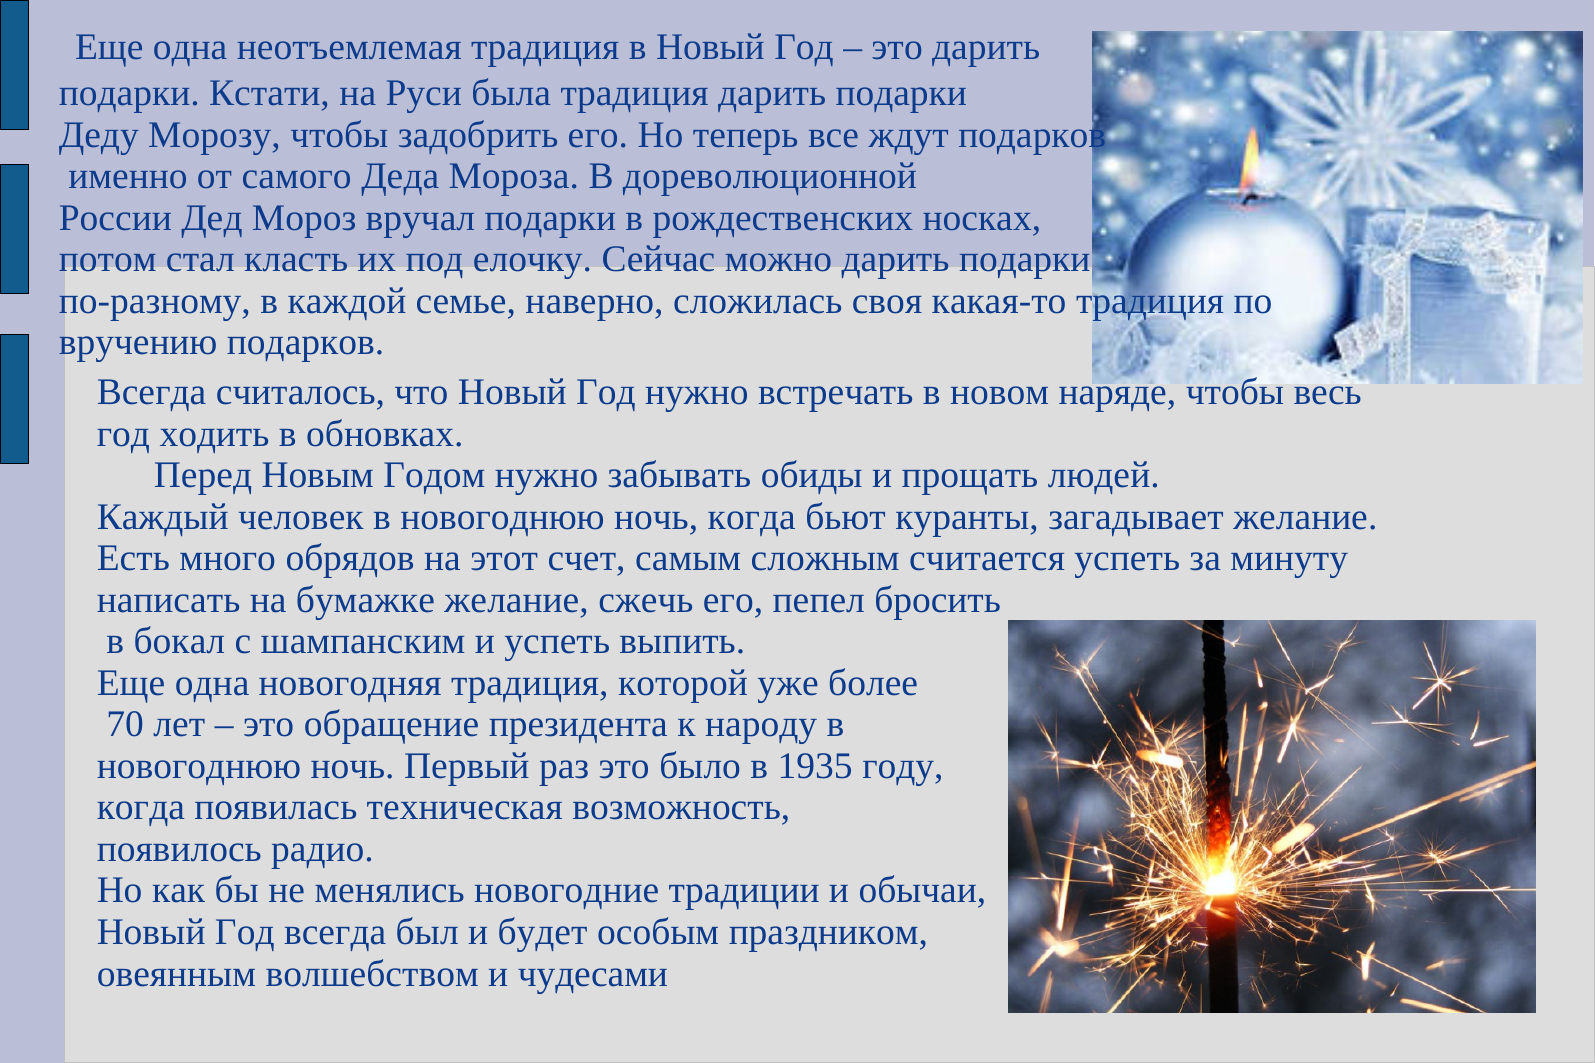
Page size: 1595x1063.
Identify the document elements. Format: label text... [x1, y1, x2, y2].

picture [1388, 620, 1536, 1013]
title Еще одна неотъемлемая традиция в Новый Год – это дарить подарки. Кстати, на Руси была традиция дарить подарки Деду Морозу, чтобы задобрить его. Но теперь все ждут подарков именно от самого Деда Мороза. В дореволюционной России Дед Мороз вручал подарки в рождественских носках, потом стал класть их под елочку. Сейчас можно дарить подарки по-разному, в каждой семье, наверно, сложилась своя какая-то традиция по вручению подарков. [59, 3, 1421, 367]
picture [1388, 31, 1583, 384]
list Всегда считалось, что Новый Год нужно встречать в новом наряде, чтобы весь год ходить в обновках. Перед Новым Годом нужно забывать обиды и прощать людей. Каждый человек в новогоднюю ночь, когда бьют куранты, загадывает желание. Есть много обрядов на этот счет, самым сложным считается успеть за минуту написать на бумажке желание, сжечь его, пепел бросить в бокал с шампанским и успеть выпить. Еще одна новогодняя традиция, которой уже более 70 лет – это обращение президента к народу в новогоднюю ночь. Первый раз это было в 1935 году, когда появилась техническая возможность, появилось радио. Но как бы не менялись новогодние традиции и обычаи, Новый Год всегда был и будет особым праздником, овеянным волшебством и чудесами [26, 324, 1388, 1063]
